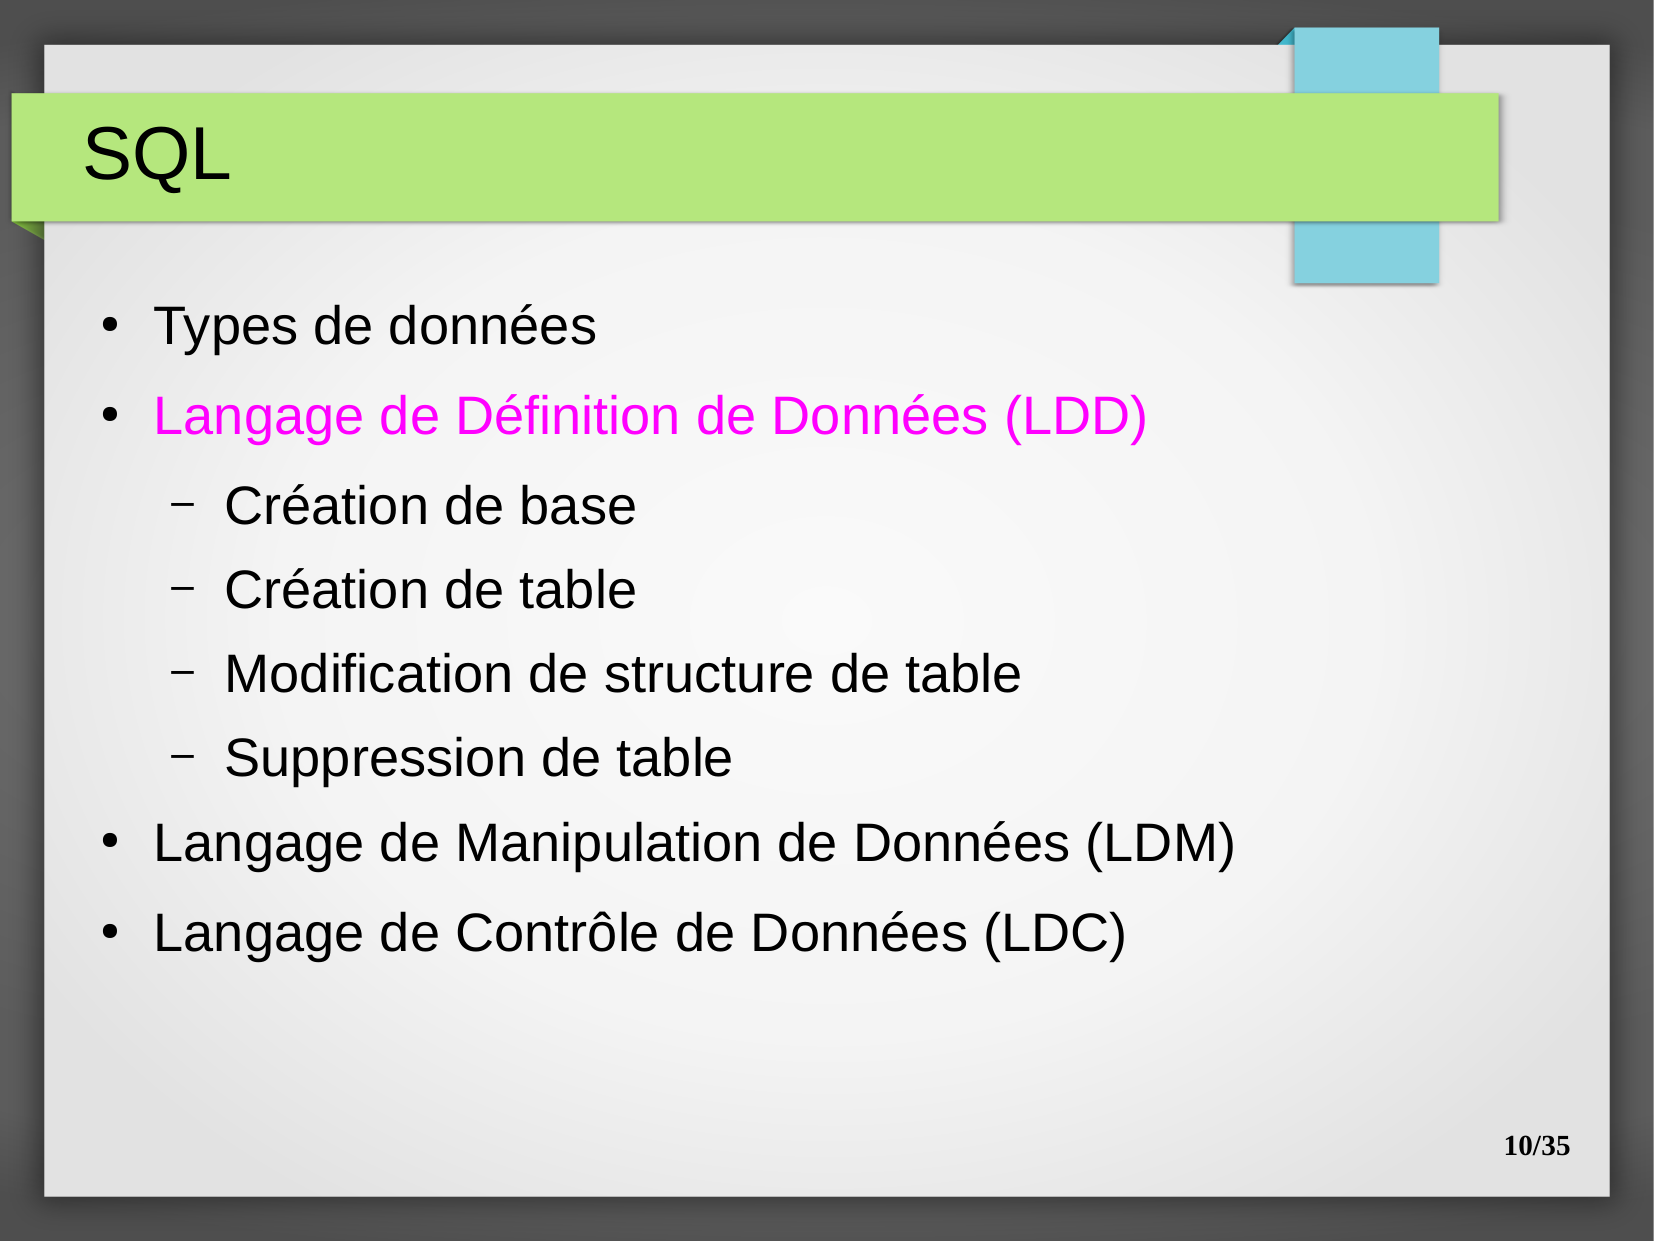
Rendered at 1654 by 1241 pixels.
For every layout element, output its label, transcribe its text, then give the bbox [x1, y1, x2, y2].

list Types de données Langage de Définition de Données (LDD) Création de base Création de table Modification de structure de table Suppression de table Langage de Manipulation de Données (LDM) Langage de Contrôle de Données (LDC) [82, 295, 1571, 1015]
title SQL [82, 94, 1264, 213]
picture [0, 0, 1654, 1241]
